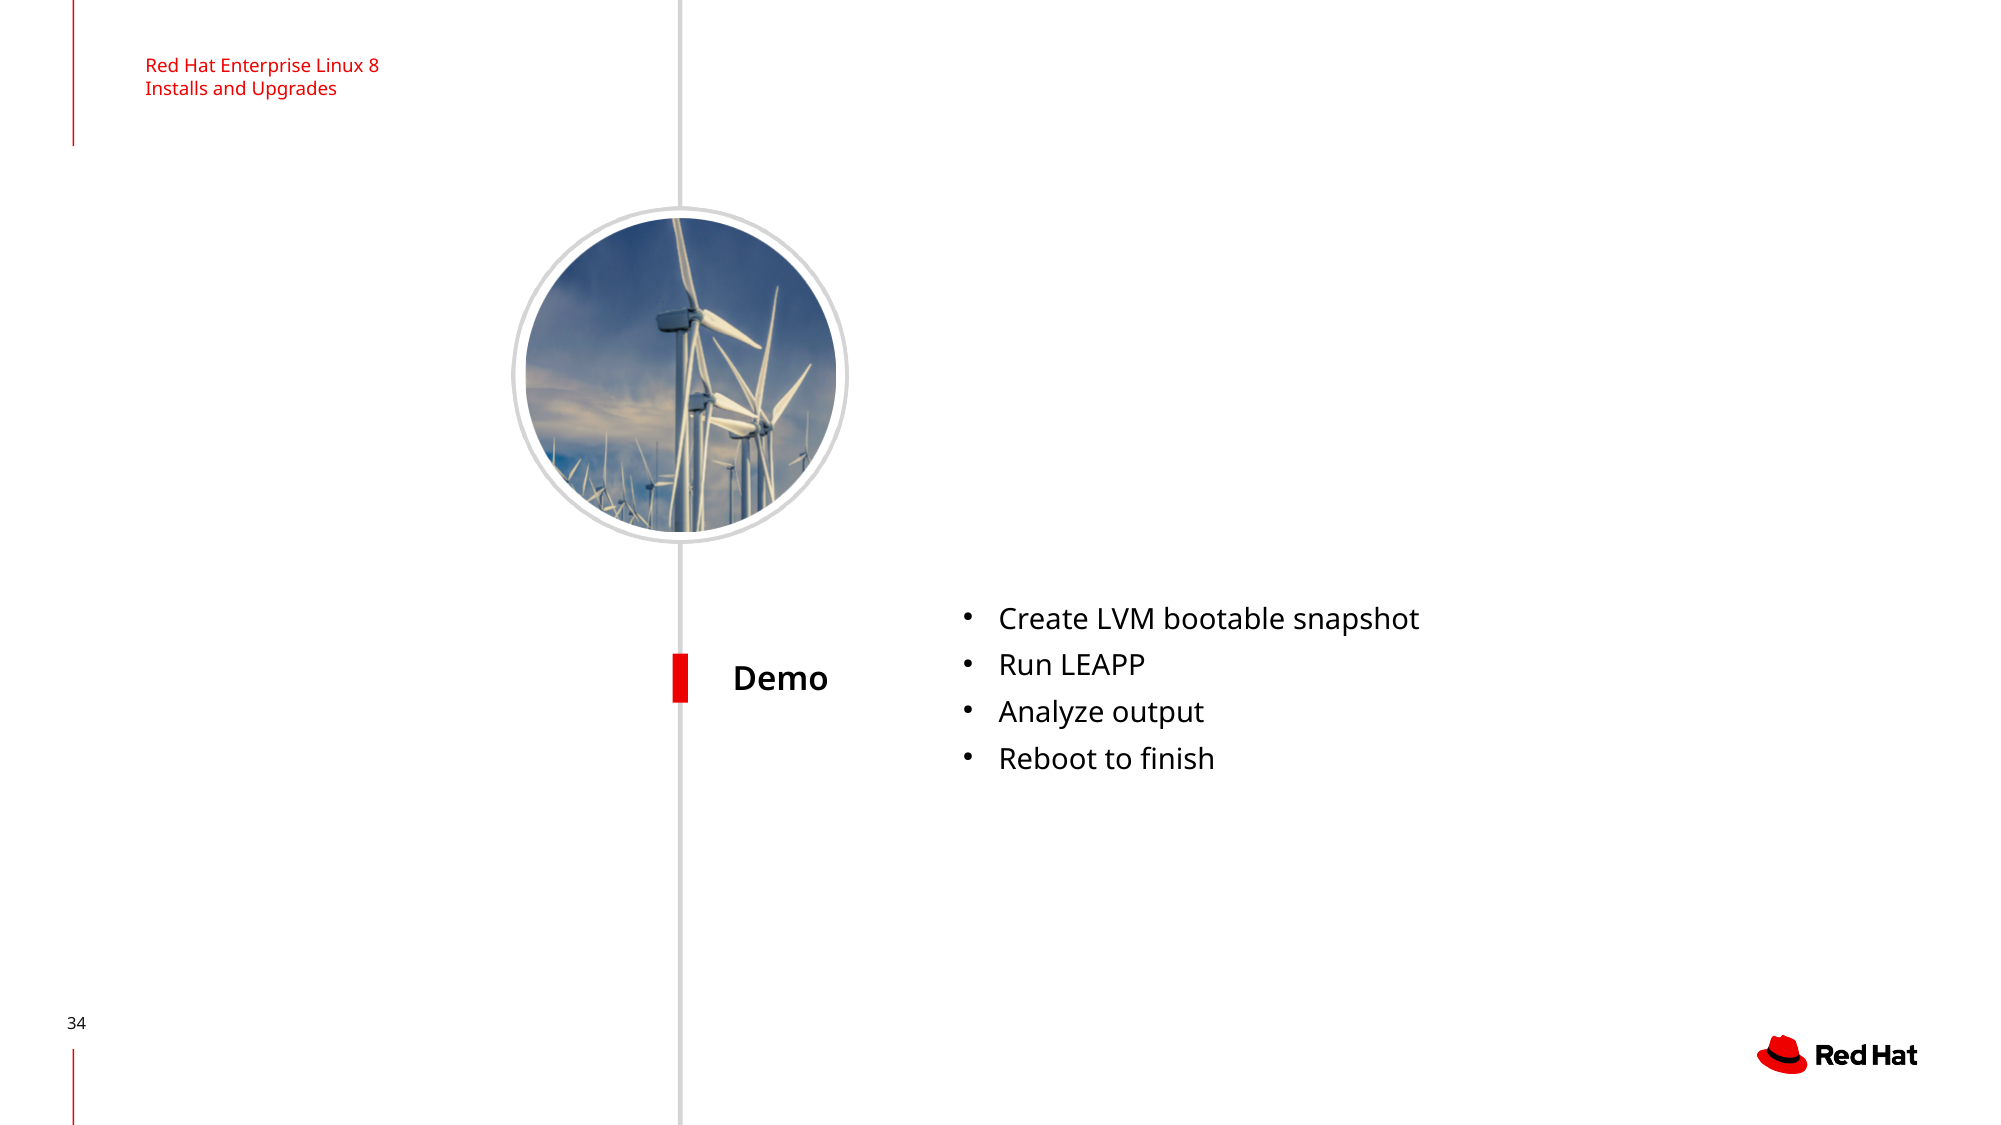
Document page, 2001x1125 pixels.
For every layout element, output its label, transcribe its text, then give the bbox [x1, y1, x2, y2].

text_box Create LVM bootable snapshot Run LEAPP Analyze output Reboot to finish [948, 592, 1833, 783]
picture [1757, 1035, 1918, 1074]
picture [511, 206, 849, 545]
text_box [672, 653, 688, 703]
text_box Red Hat Enterprise Linux 8 Installs and Upgrades [73, 9, 919, 144]
title Demo [732, 604, 948, 697]
